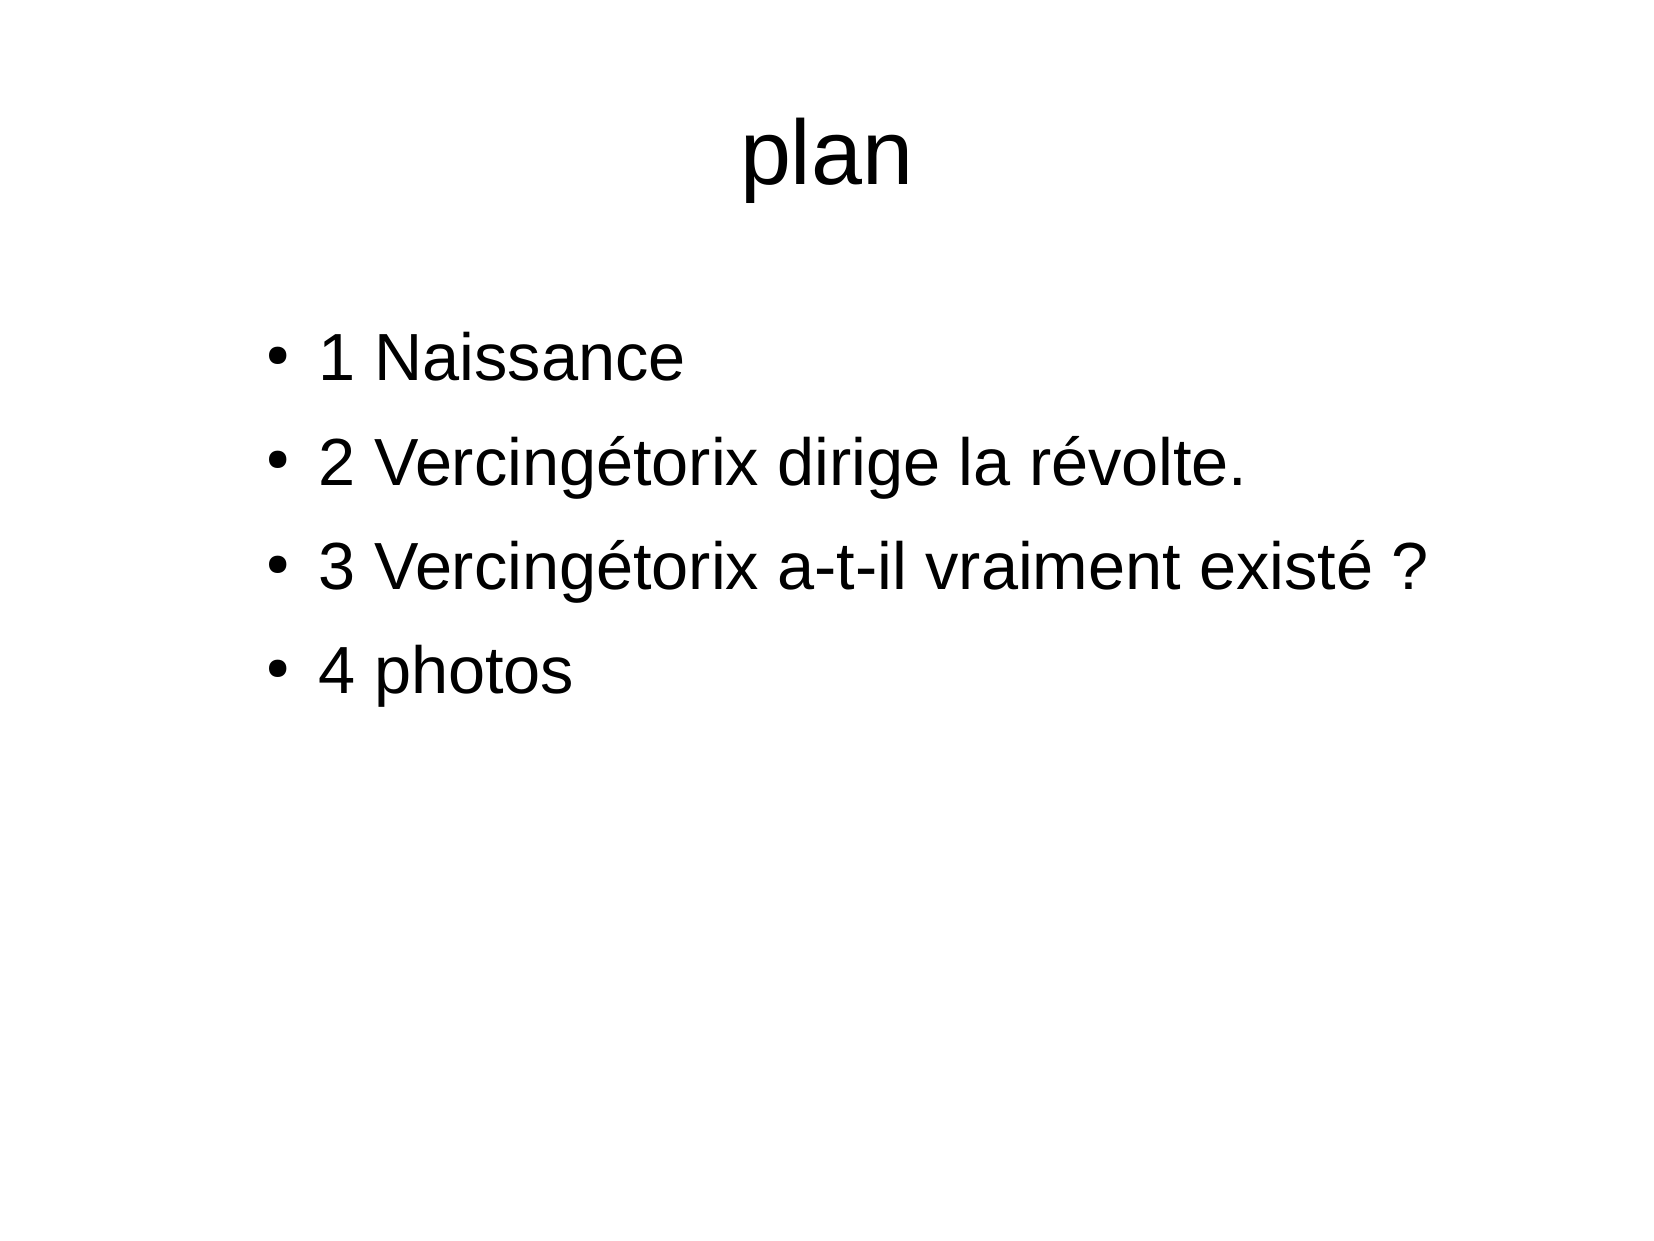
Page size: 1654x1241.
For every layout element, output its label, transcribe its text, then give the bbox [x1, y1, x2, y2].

list 1 Naissance 2 Vercingétorix dirige la révolte. 3 Vercingétorix a-t-il vraiment existé ? 4 photos [248, 320, 1654, 1040]
title plan [82, 49, 1571, 257]
